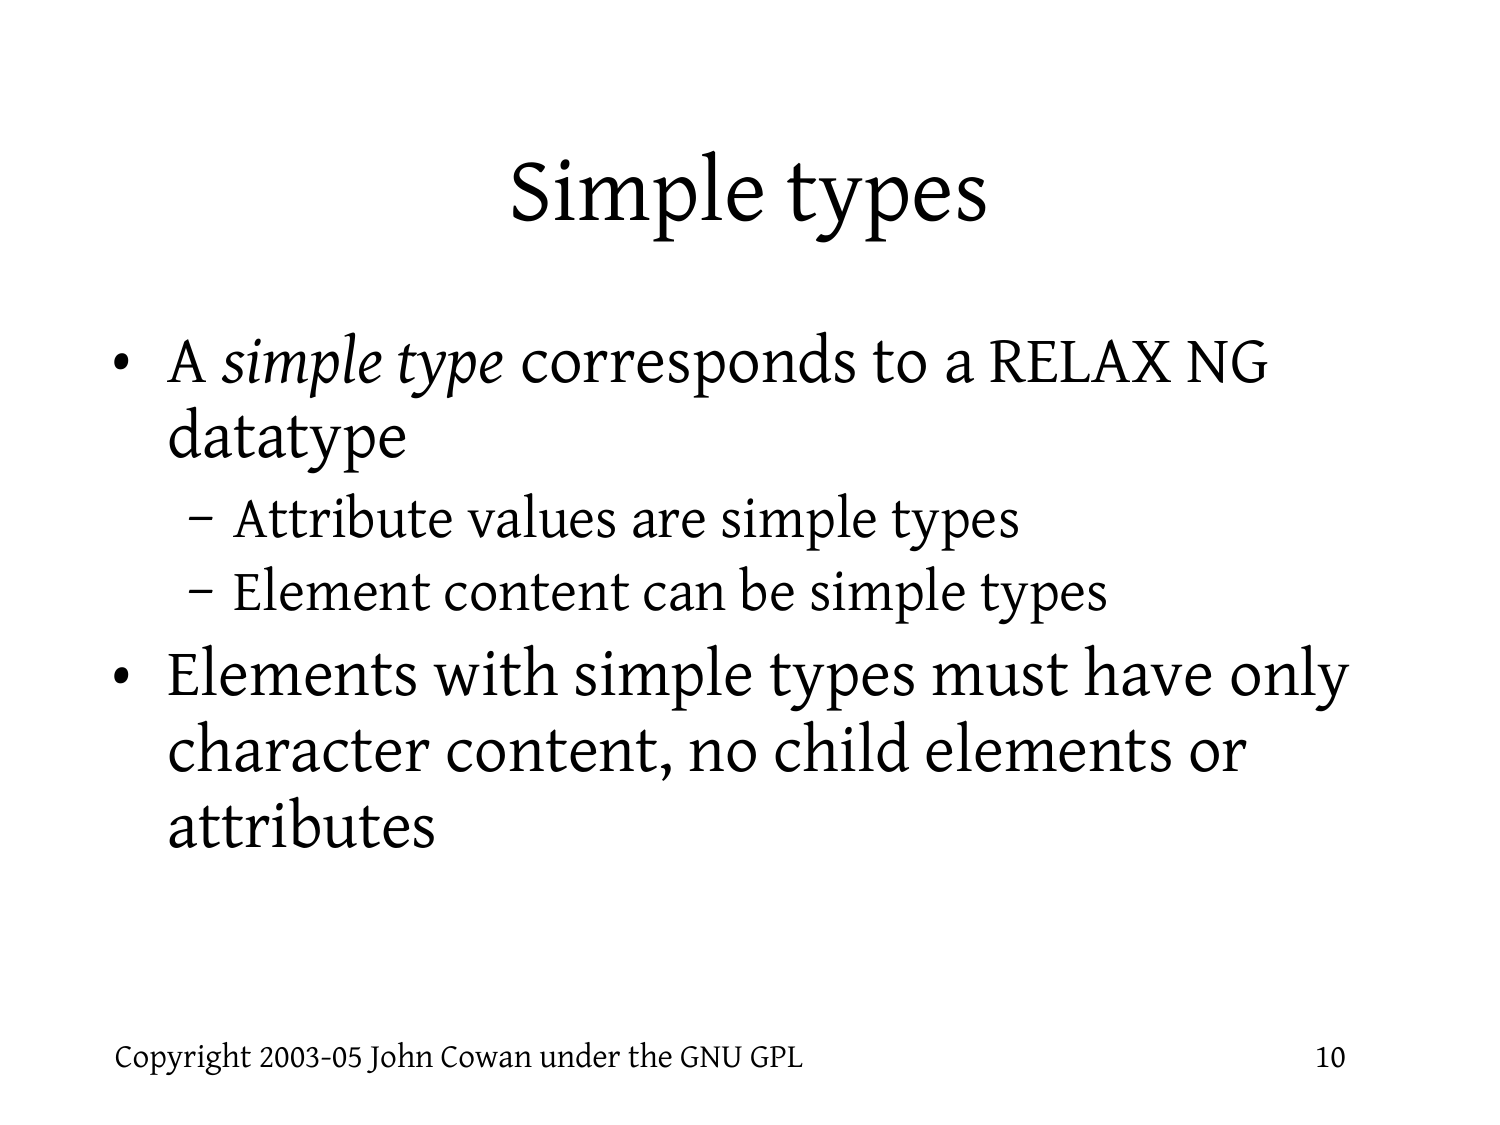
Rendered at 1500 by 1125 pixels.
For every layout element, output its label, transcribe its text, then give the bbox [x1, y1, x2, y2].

title Simple types [112, 62, 1387, 324]
list A simple type corresponds to a RELAX NG datatype Attribute values are simple types Element content can be simple types Elements with simple types must have only character content, no child elements or attributes [112, 324, 1387, 1000]
